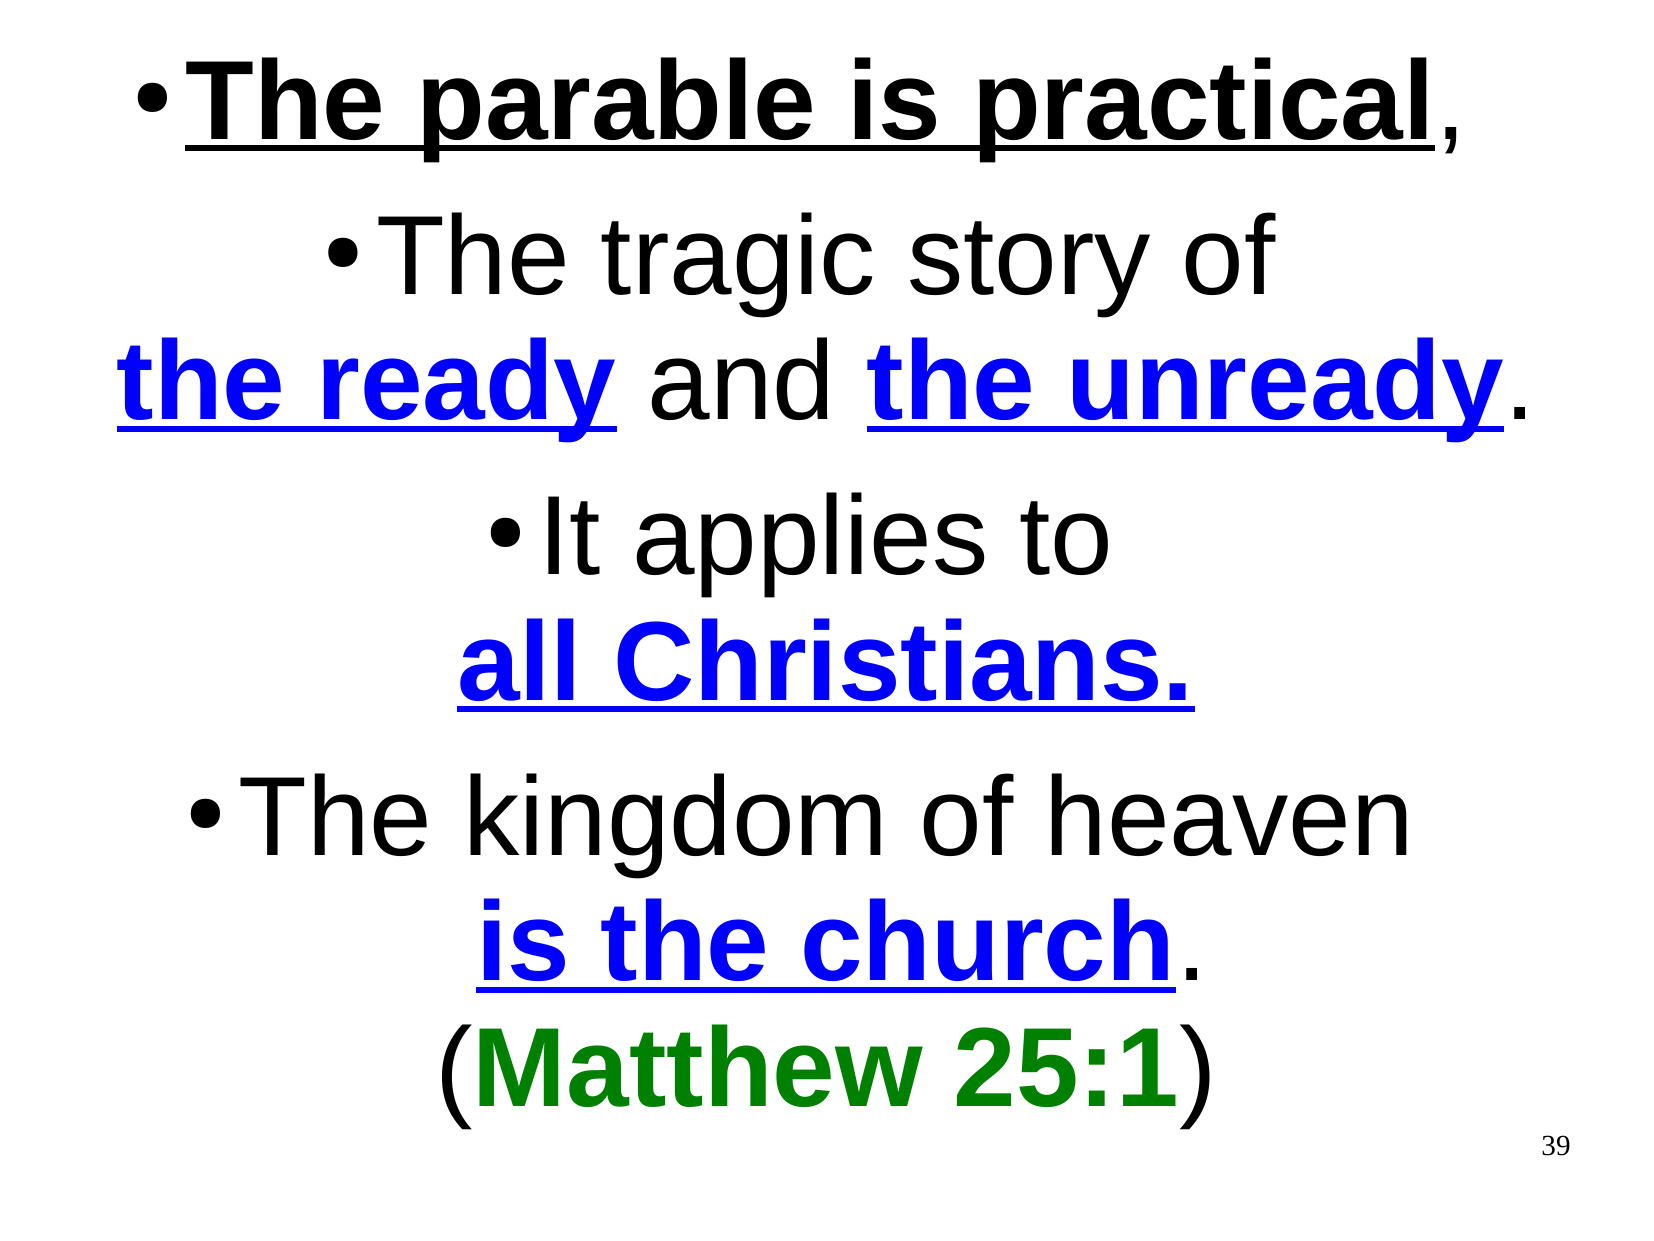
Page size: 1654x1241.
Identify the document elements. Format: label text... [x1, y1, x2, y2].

list The parable is practical, The tragic story of the ready and the unready. It applies to all Christians. The kingdom of heaven is the church. (Matthew 25:1) [0, 37, 1613, 1201]
